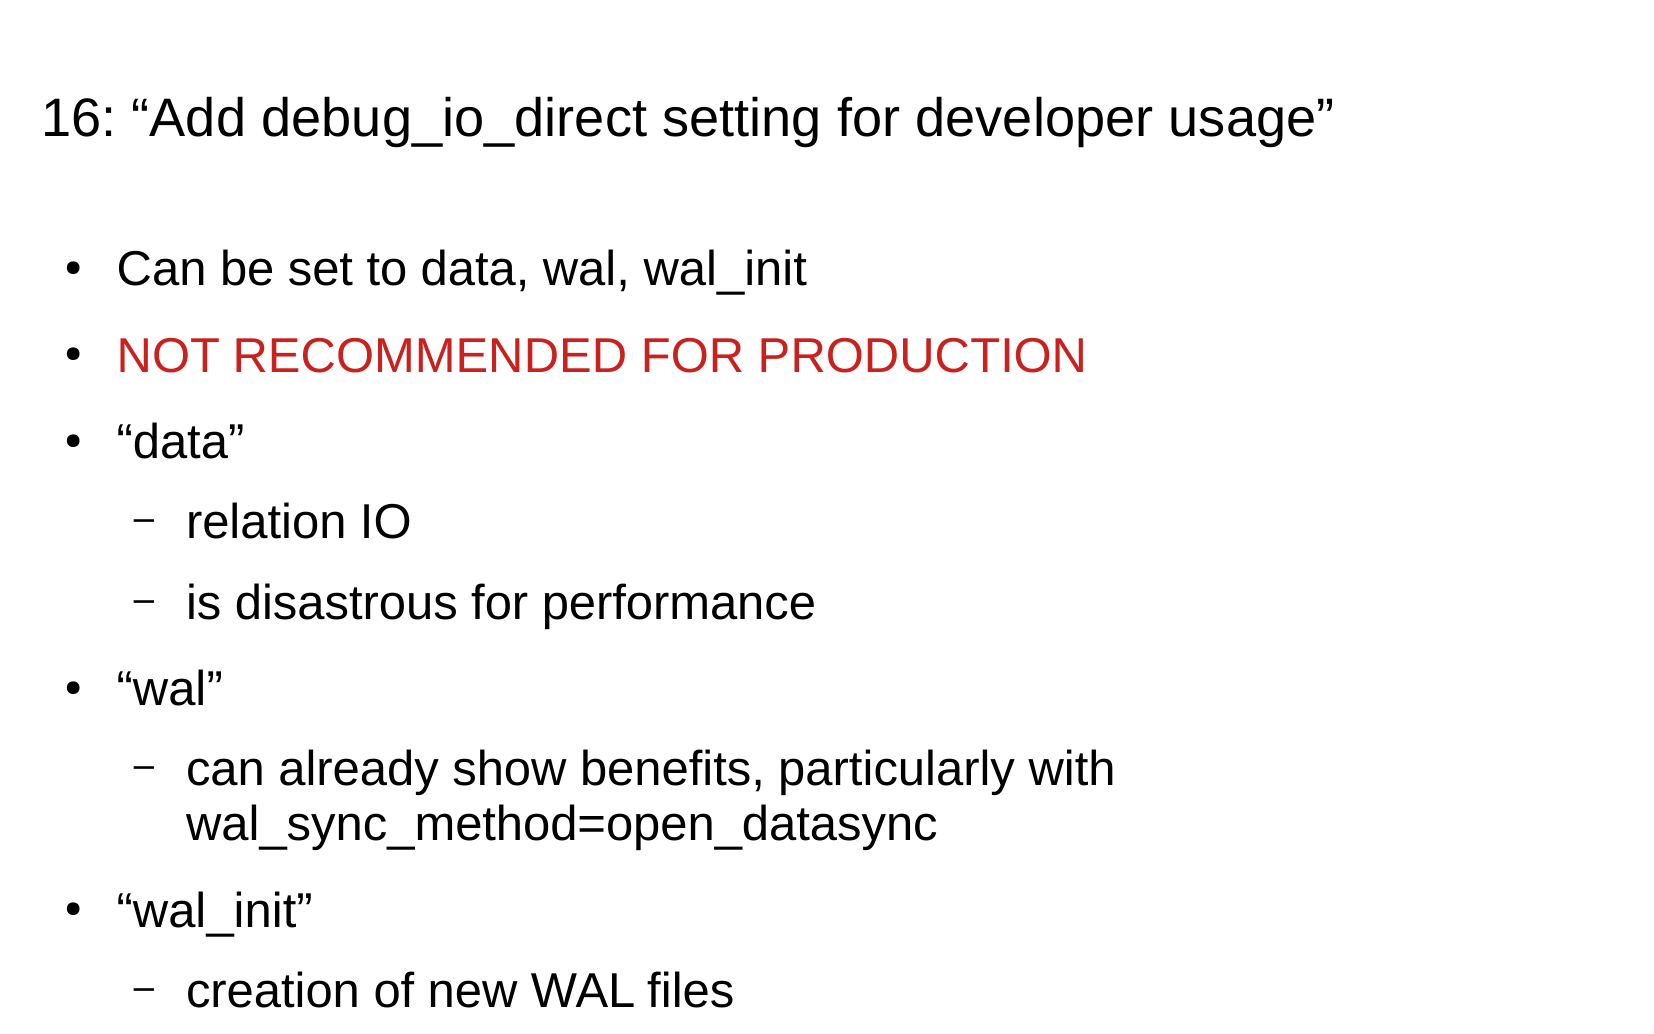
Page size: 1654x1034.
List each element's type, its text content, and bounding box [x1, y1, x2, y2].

title 16: “Add debug_io_direct setting for developer usage” [41, 40, 1605, 195]
list Can be set to data, wal, wal_init NOT RECOMMENDED FOR PRODUCTION “data” relation IO is disastrous for performance “wal” can already show benefits, particularly with wal_sync_method=open_datasync “wal_init” creation of new WAL files [47, 241, 1605, 1020]
